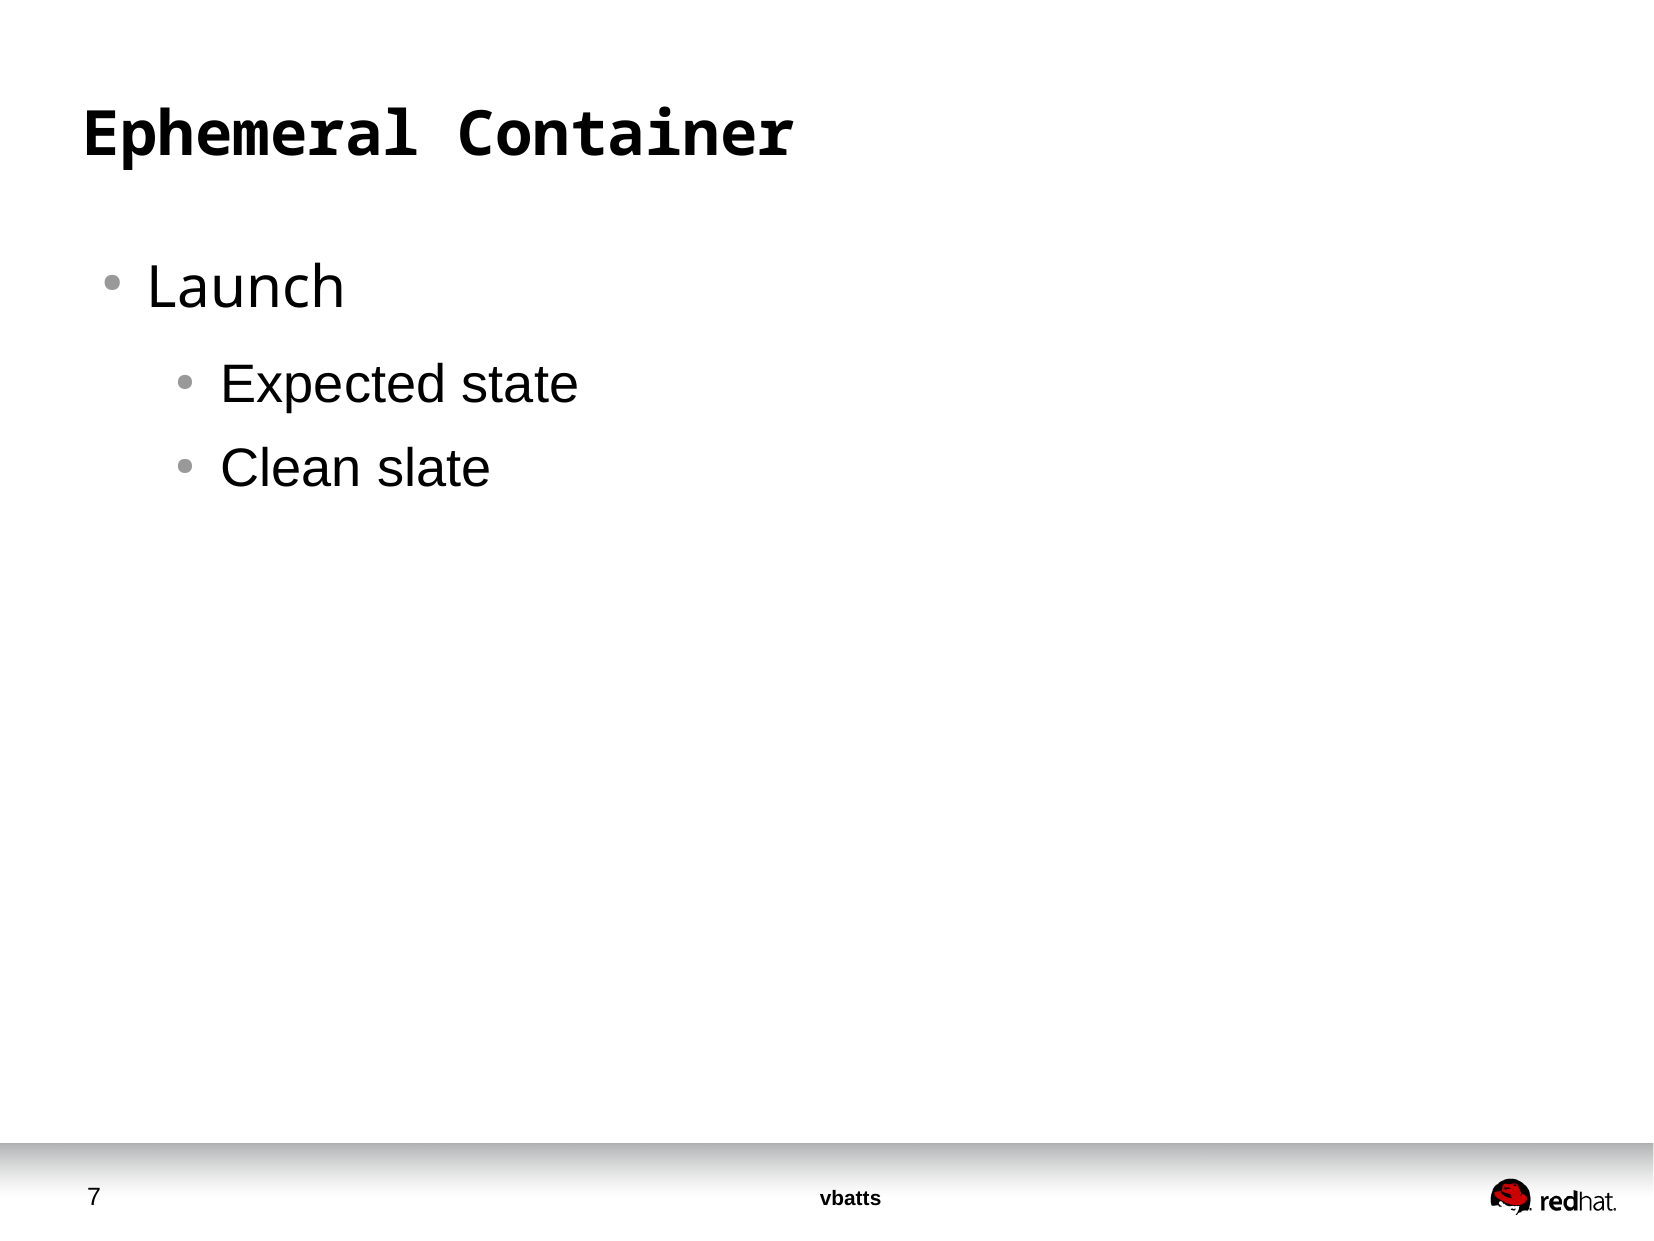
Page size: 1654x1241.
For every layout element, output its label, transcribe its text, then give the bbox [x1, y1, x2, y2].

list Launch Expected state Clean slate [86, 244, 1576, 1039]
title Ephemeral Container [82, 37, 1571, 226]
picture [0, 1143, 1654, 1241]
